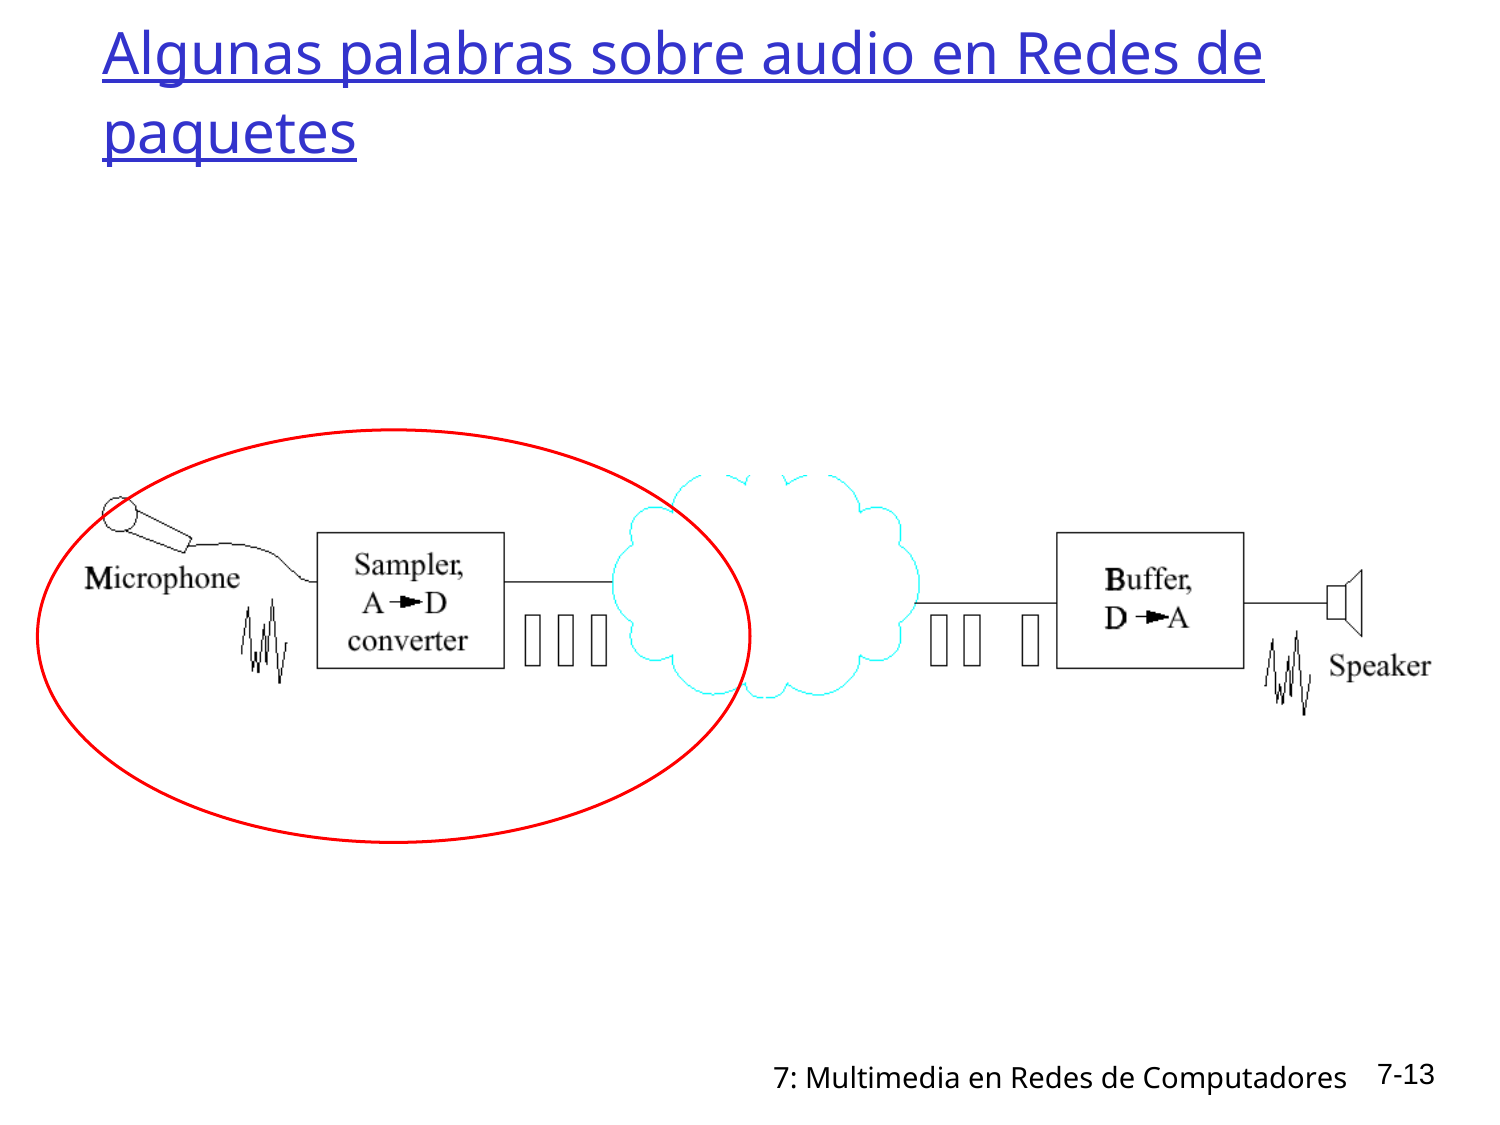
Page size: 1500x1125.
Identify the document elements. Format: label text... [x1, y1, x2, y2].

picture [622, 475, 1442, 729]
title Algunas palabras sobre audio en Redes de paquetes [87, 12, 1363, 171]
picture [69, 475, 165, 547]
picture [69, 475, 748, 729]
